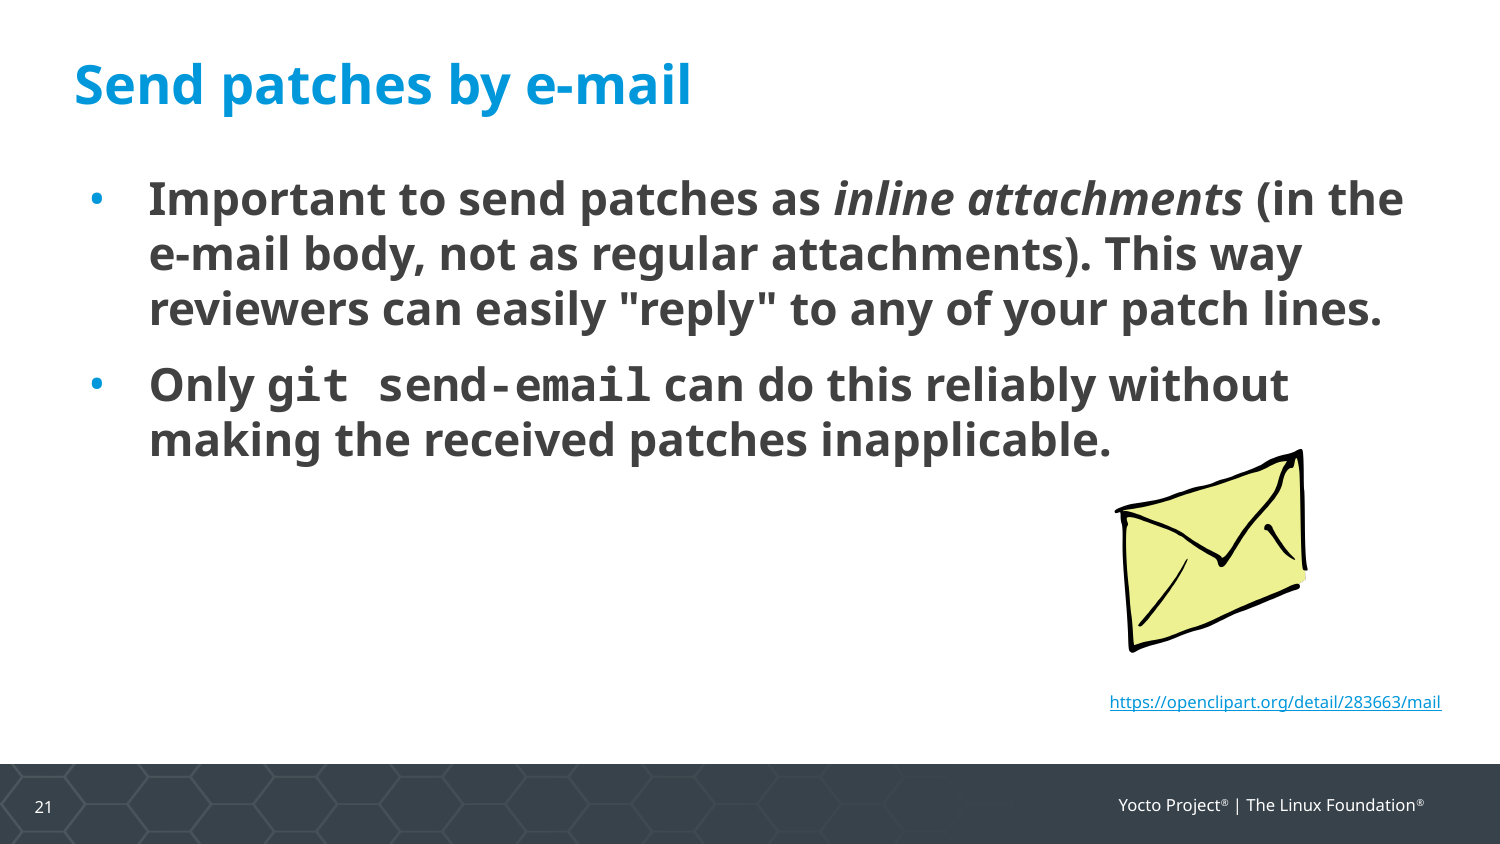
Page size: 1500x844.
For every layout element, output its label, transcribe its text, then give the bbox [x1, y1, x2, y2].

title Send patches by e-mail [74, 50, 1425, 160]
picture [0, 0, 1500, 844]
list Important to send patches as inline attachments (in the e-mail body, not as regular attachments). This way reviewers can easily "reply" to any of your patch lines. Only git send-email can do this reliably without making the received patches inapplicable. [73, 169, 1425, 728]
text_box https://openclipart.org/detail/283663/mail [1094, 676, 1468, 730]
